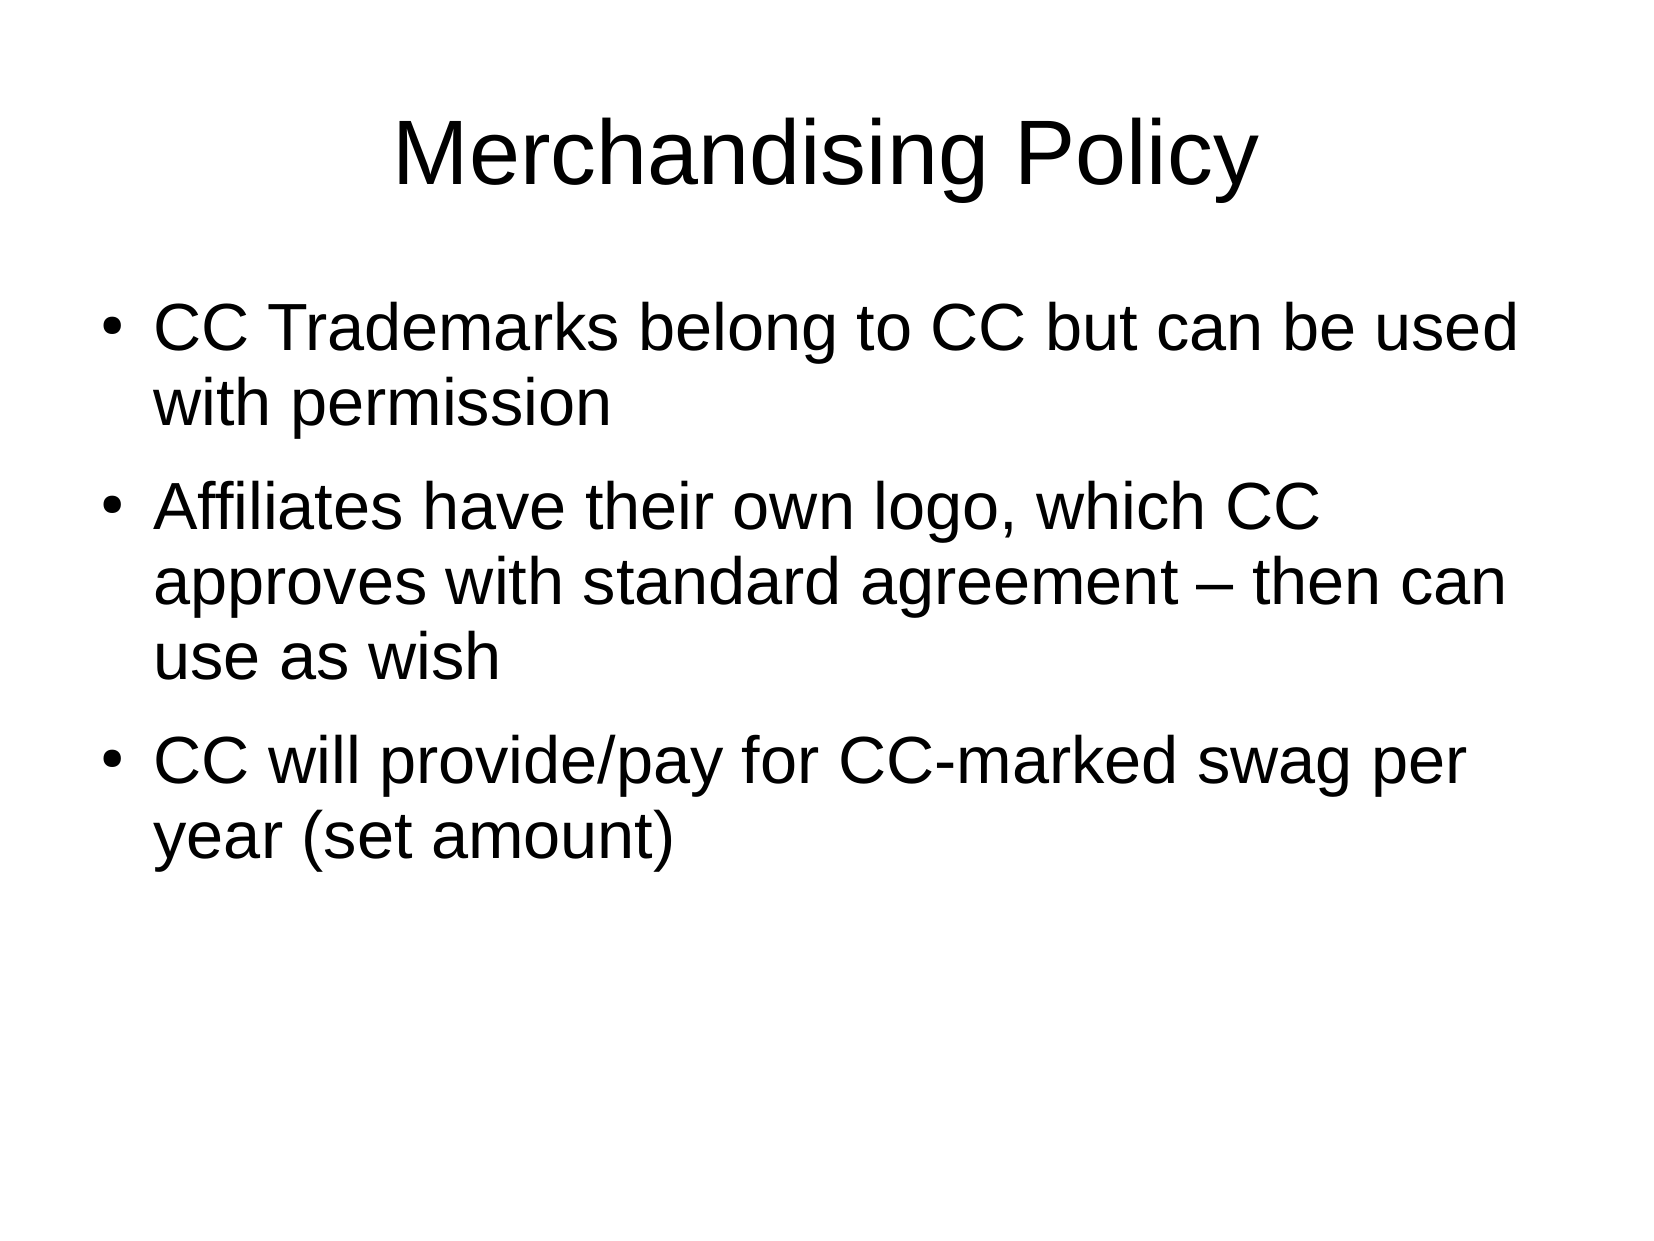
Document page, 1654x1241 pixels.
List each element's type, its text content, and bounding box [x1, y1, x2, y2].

title Merchandising Policy [82, 49, 1571, 257]
list CC Trademarks belong to CC but can be used with permission Affiliates have their own logo, which CC approves with standard agreement – then can use as wish CC will provide/pay for CC-marked swag per year (set amount) [82, 290, 1571, 1109]
